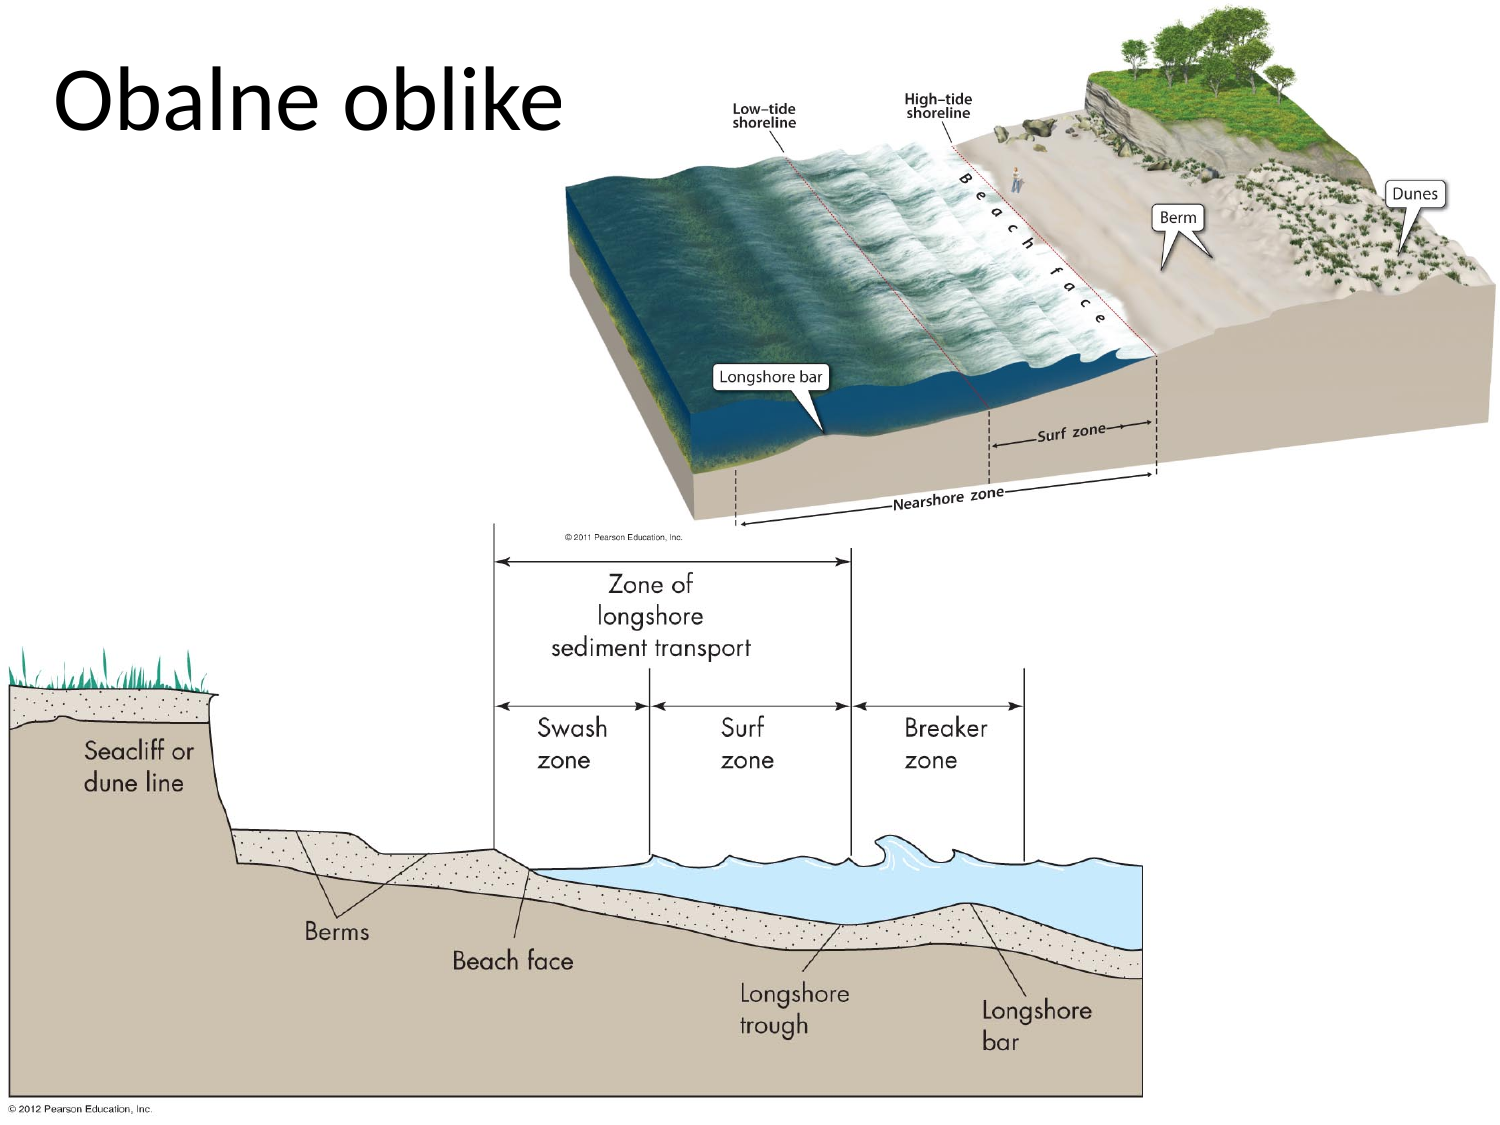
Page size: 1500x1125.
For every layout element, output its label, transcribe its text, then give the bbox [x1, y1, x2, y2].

picture [0, 0, 1500, 1125]
title Obalne oblike [0, 0, 561, 188]
